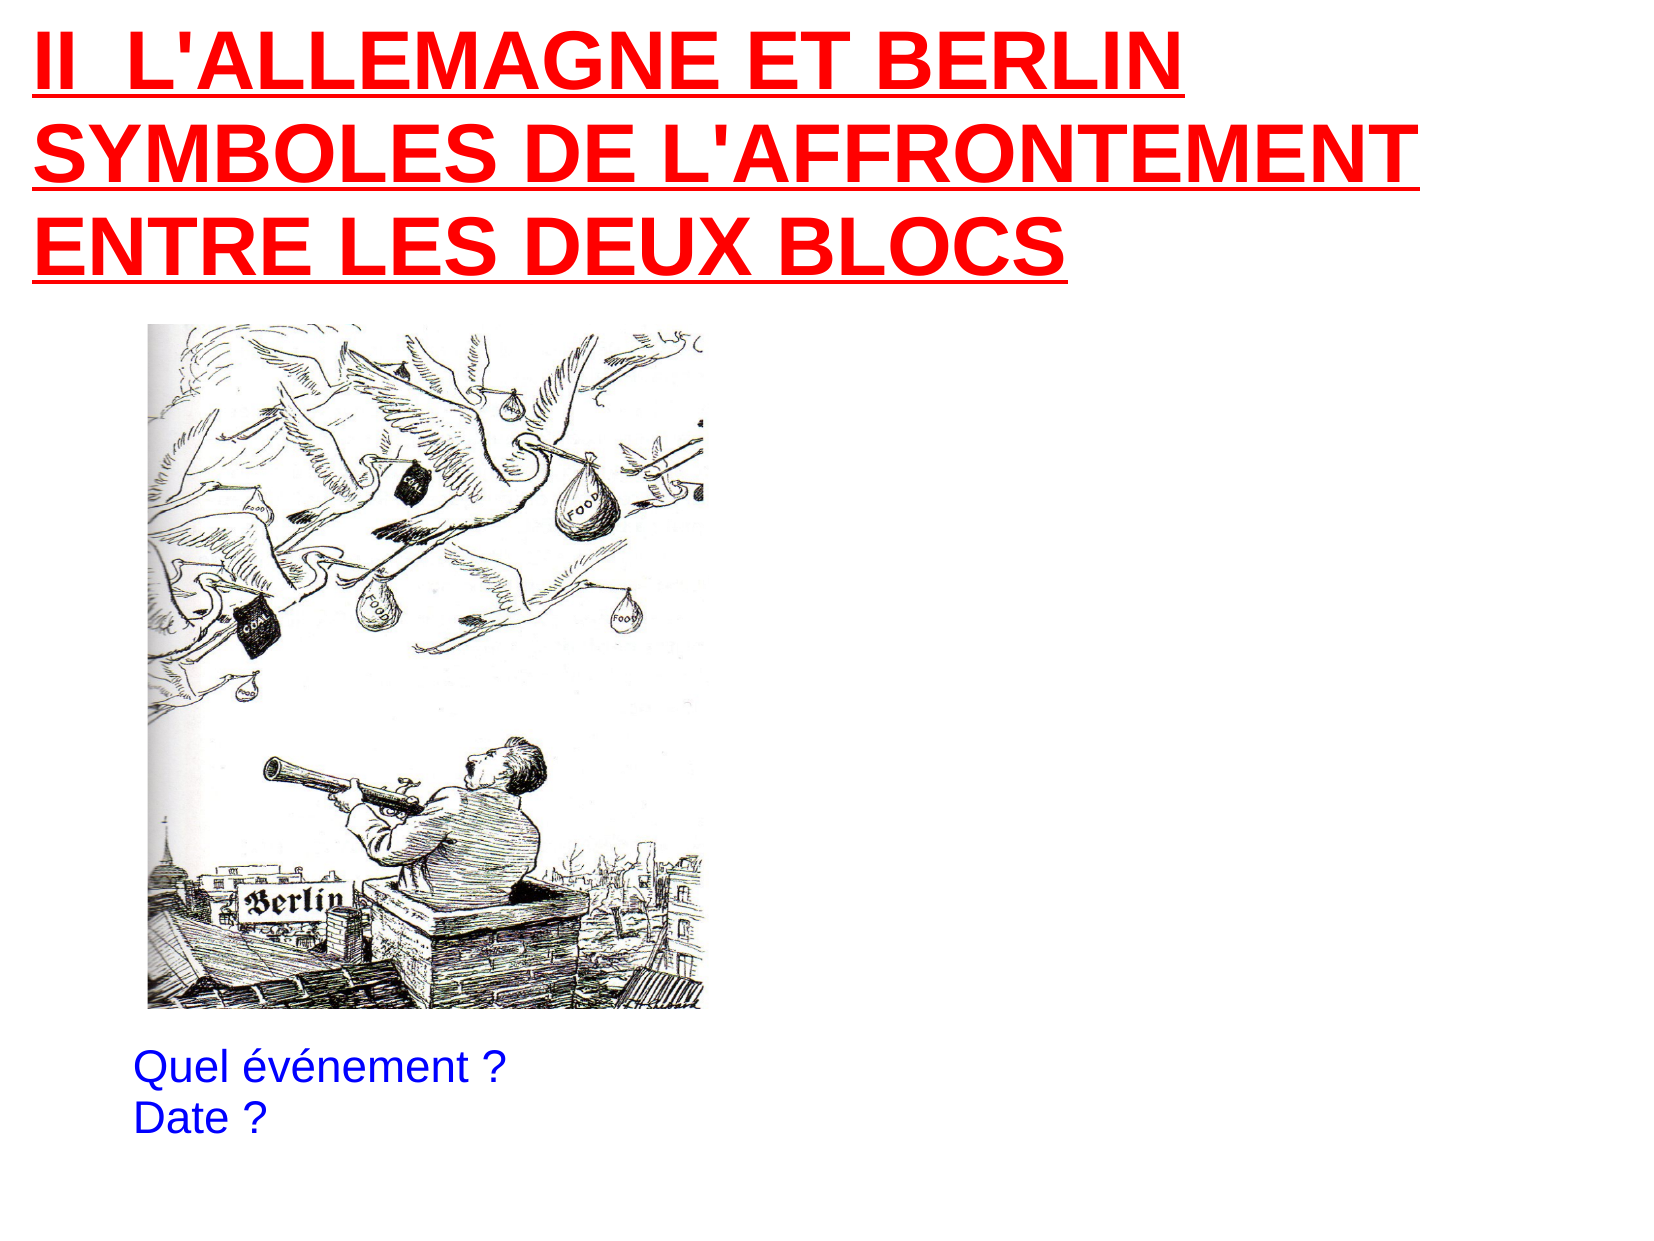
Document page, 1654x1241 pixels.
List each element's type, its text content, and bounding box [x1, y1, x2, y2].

text_box Quel événement ? Date ? [118, 1033, 739, 1198]
picture [147, 324, 709, 1009]
title II L'ALLEMAGNE ET BERLIN SYMBOLES DE L'AFFRONTEMENT ENTRE LES DEUX BLOCS [32, 13, 1628, 293]
